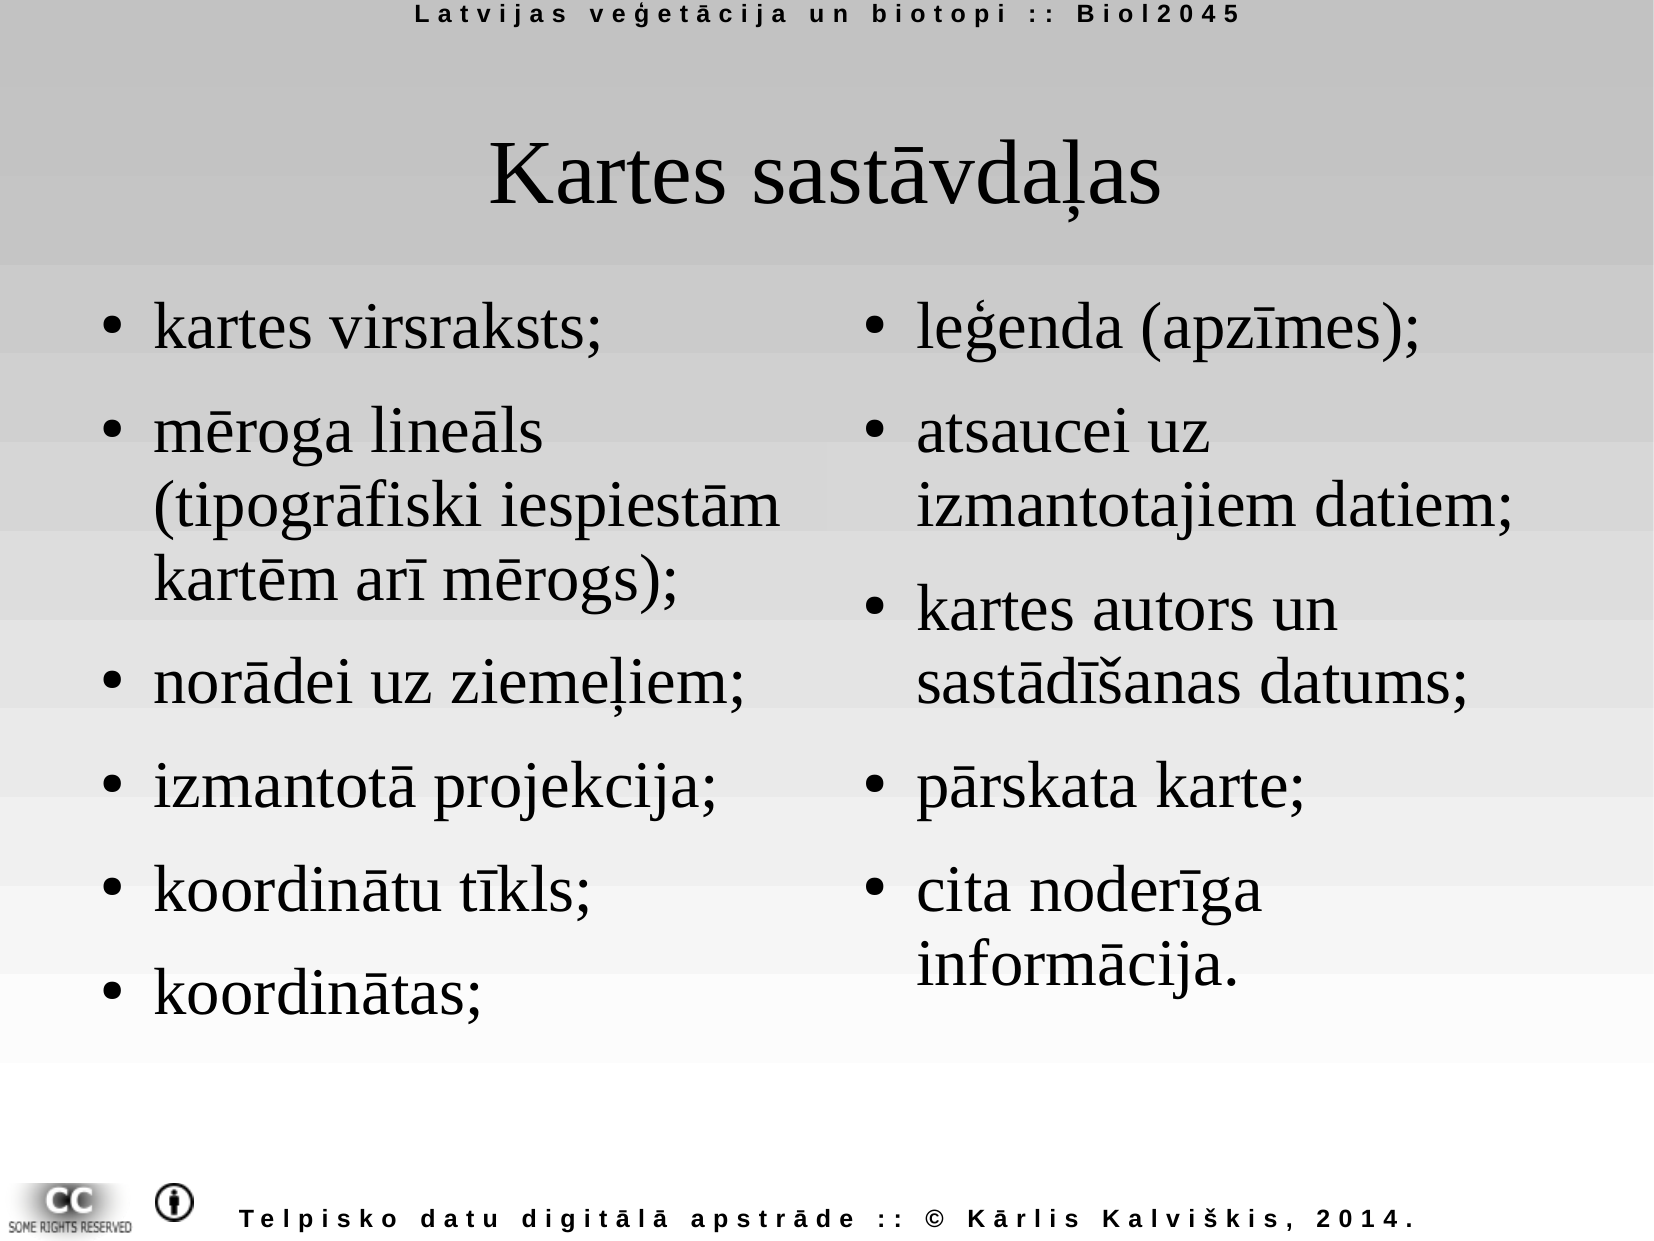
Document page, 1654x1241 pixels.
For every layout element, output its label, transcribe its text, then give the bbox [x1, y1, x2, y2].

picture [0, 0, 1654, 1241]
list kartes virsraksts; mēroga lineāls (tipogrāfiski iespiestām kartēm arī mērogs); norādei uz ziemeļiem; izmantotā projekcija; koordinātu tīkls; koordinātas; [82, 289, 809, 1113]
list leģenda (apzīmes); atsaucei uz izmantotajiem datiem; kartes autors un sastādīšanas datums; pārskata karte; cita noderīga informācija. [845, 289, 1572, 1113]
title Kartes sastāvdaļas [29, 49, 1625, 296]
